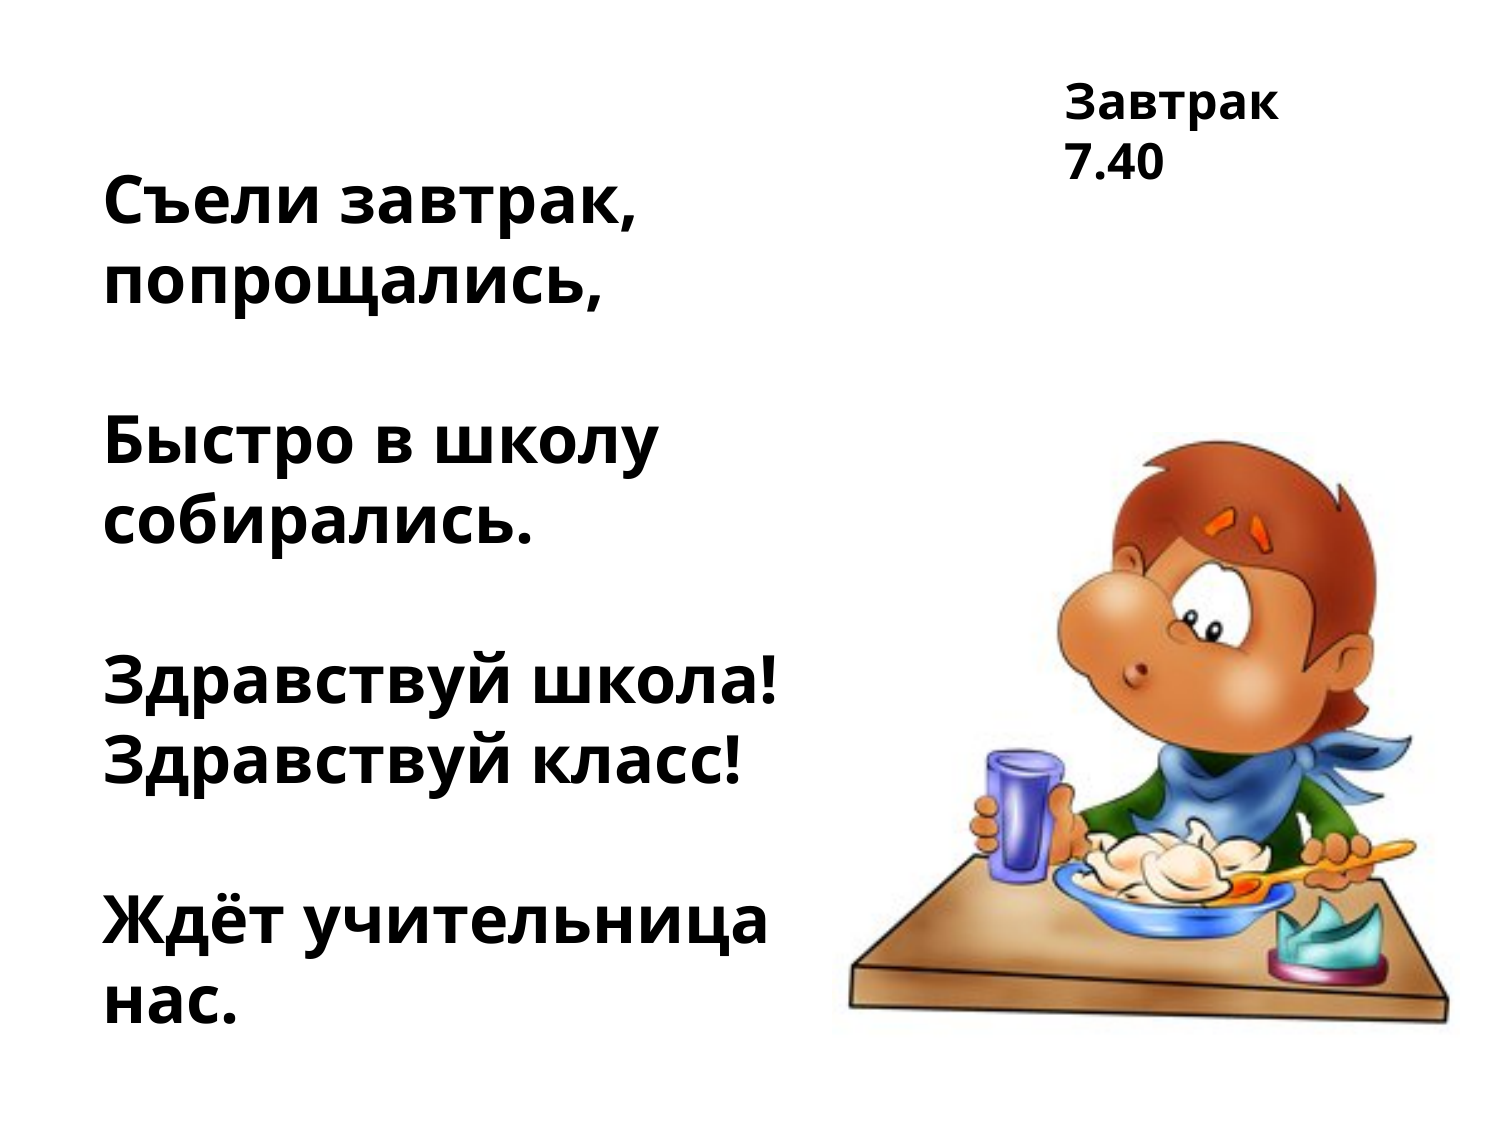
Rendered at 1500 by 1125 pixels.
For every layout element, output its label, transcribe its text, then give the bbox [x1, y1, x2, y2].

text_box Съели завтрак, попрощались, Быстро в школу собирались. Здравствуй школа! Здравствуй класс! Ждёт учительница нас. [87, 149, 850, 1125]
picture [850, 432, 1460, 1060]
text_box Завтрак 7.40 [1049, 62, 1363, 198]
